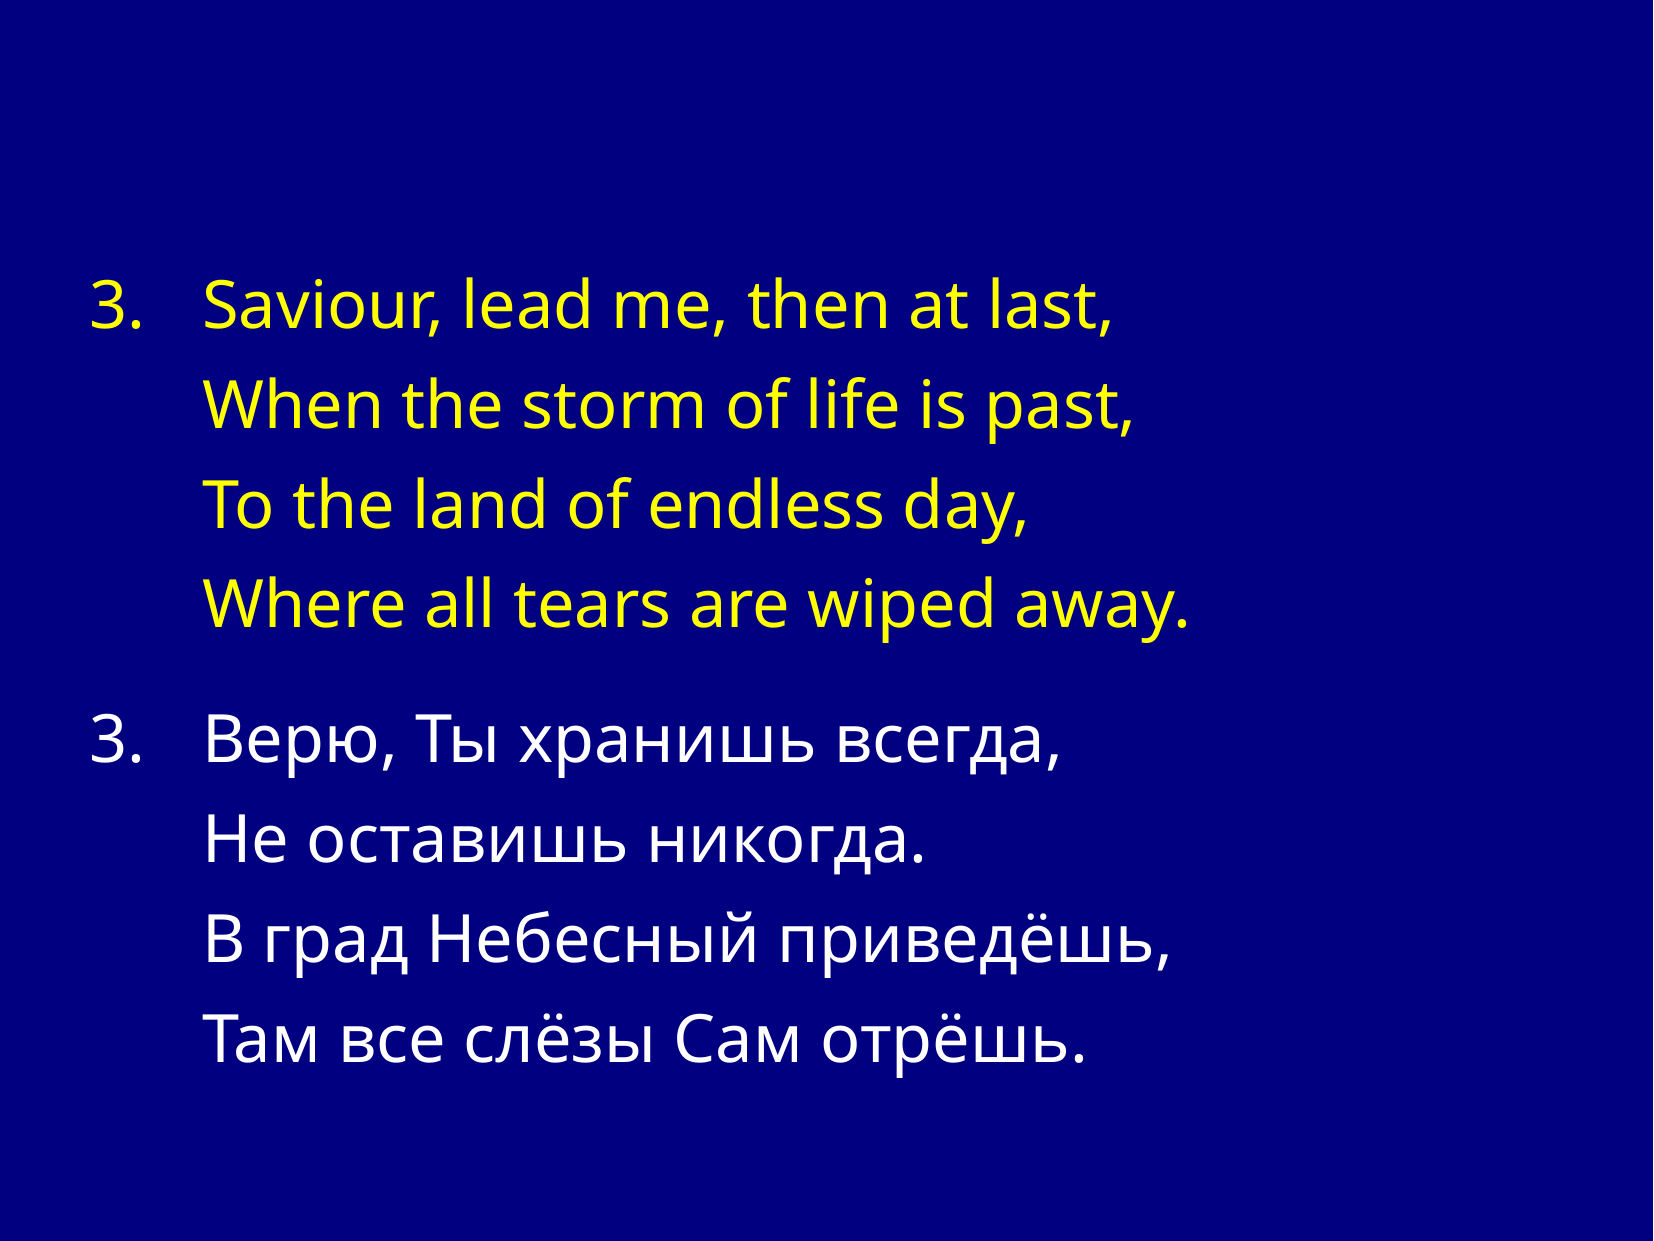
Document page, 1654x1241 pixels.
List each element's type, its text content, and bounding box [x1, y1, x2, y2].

text_box 3. Верю, Ты хранишь всегда, Не оставишь никогда. В град Небесный приведёшь, Там все слёзы Сам отрёшь. [75, 675, 1576, 1163]
text_box 3. Saviour, lead me, then at last, When the storm of life is past, To the land of endless day, Where all tears are wiped away. [75, 150, 1576, 638]
